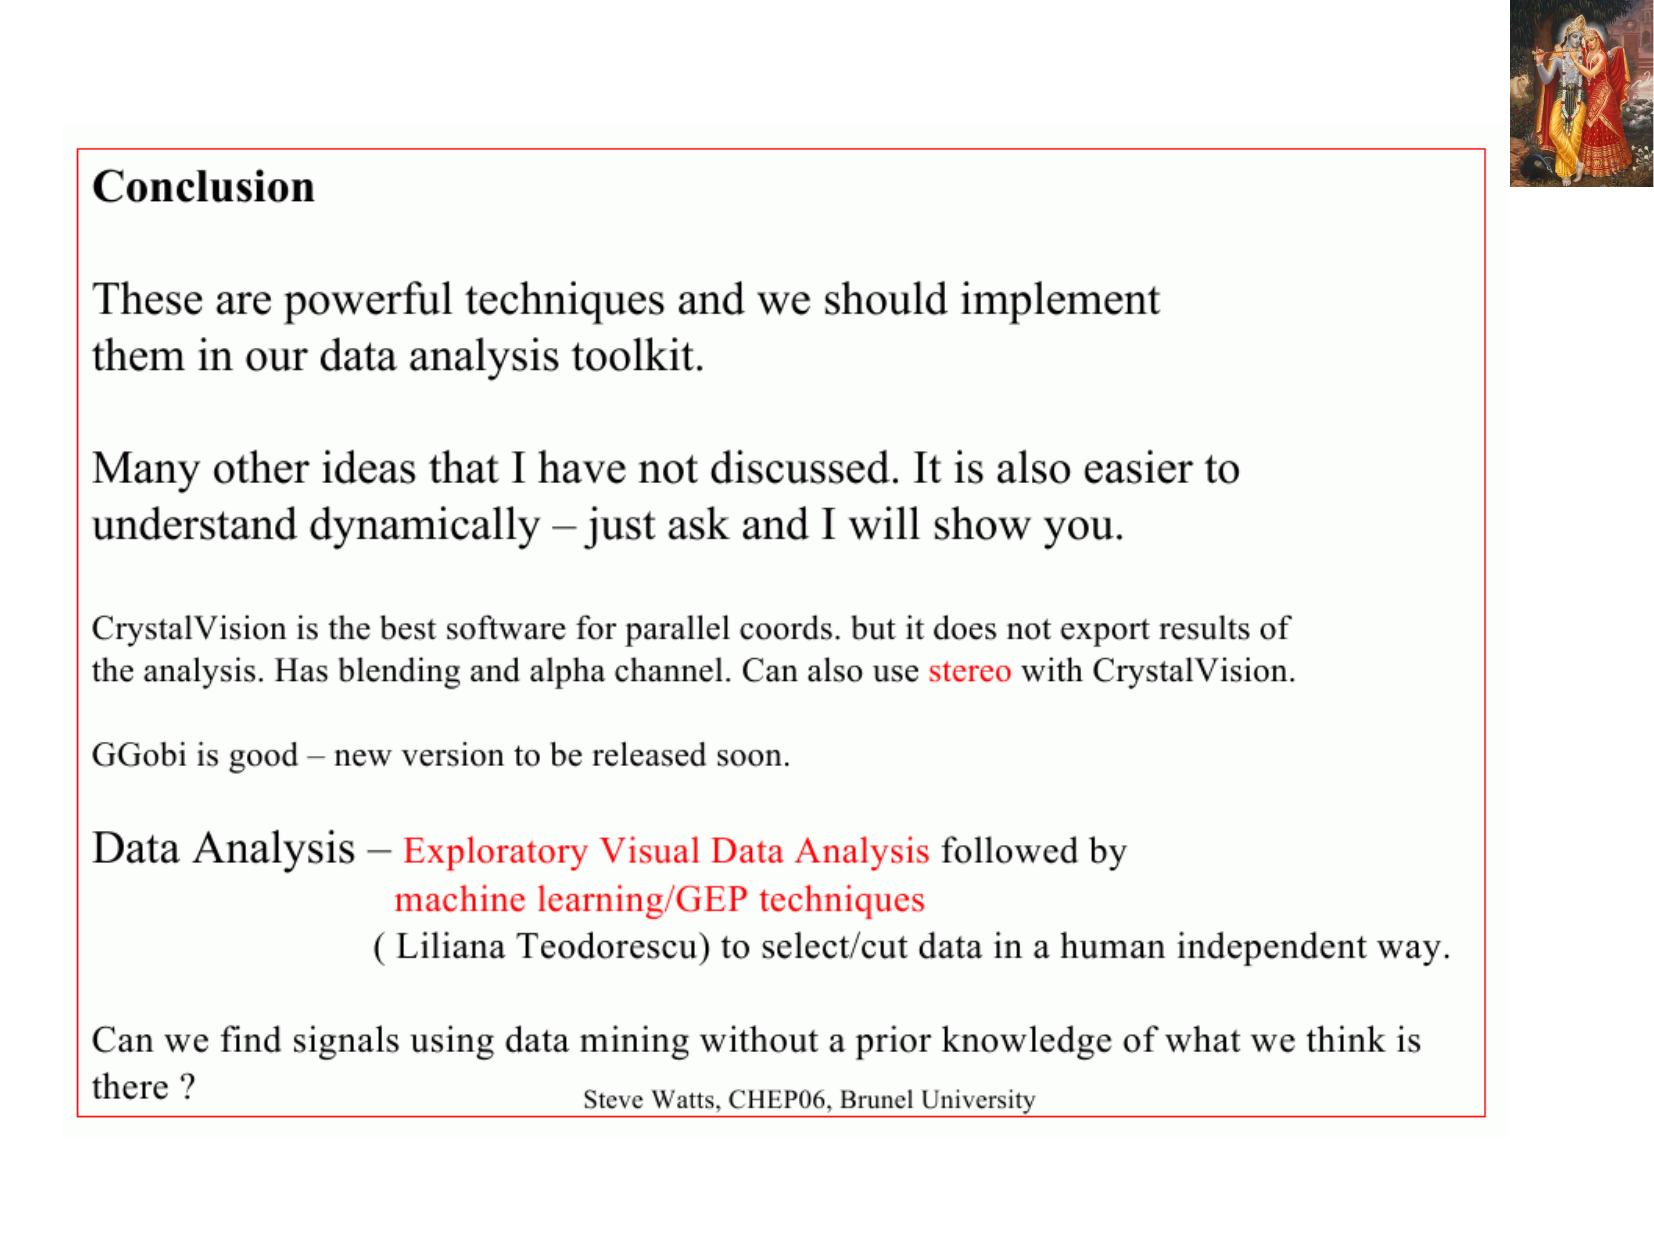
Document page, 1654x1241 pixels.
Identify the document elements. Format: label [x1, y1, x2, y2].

picture [63, 125, 1508, 1138]
picture [1510, 0, 1654, 187]
